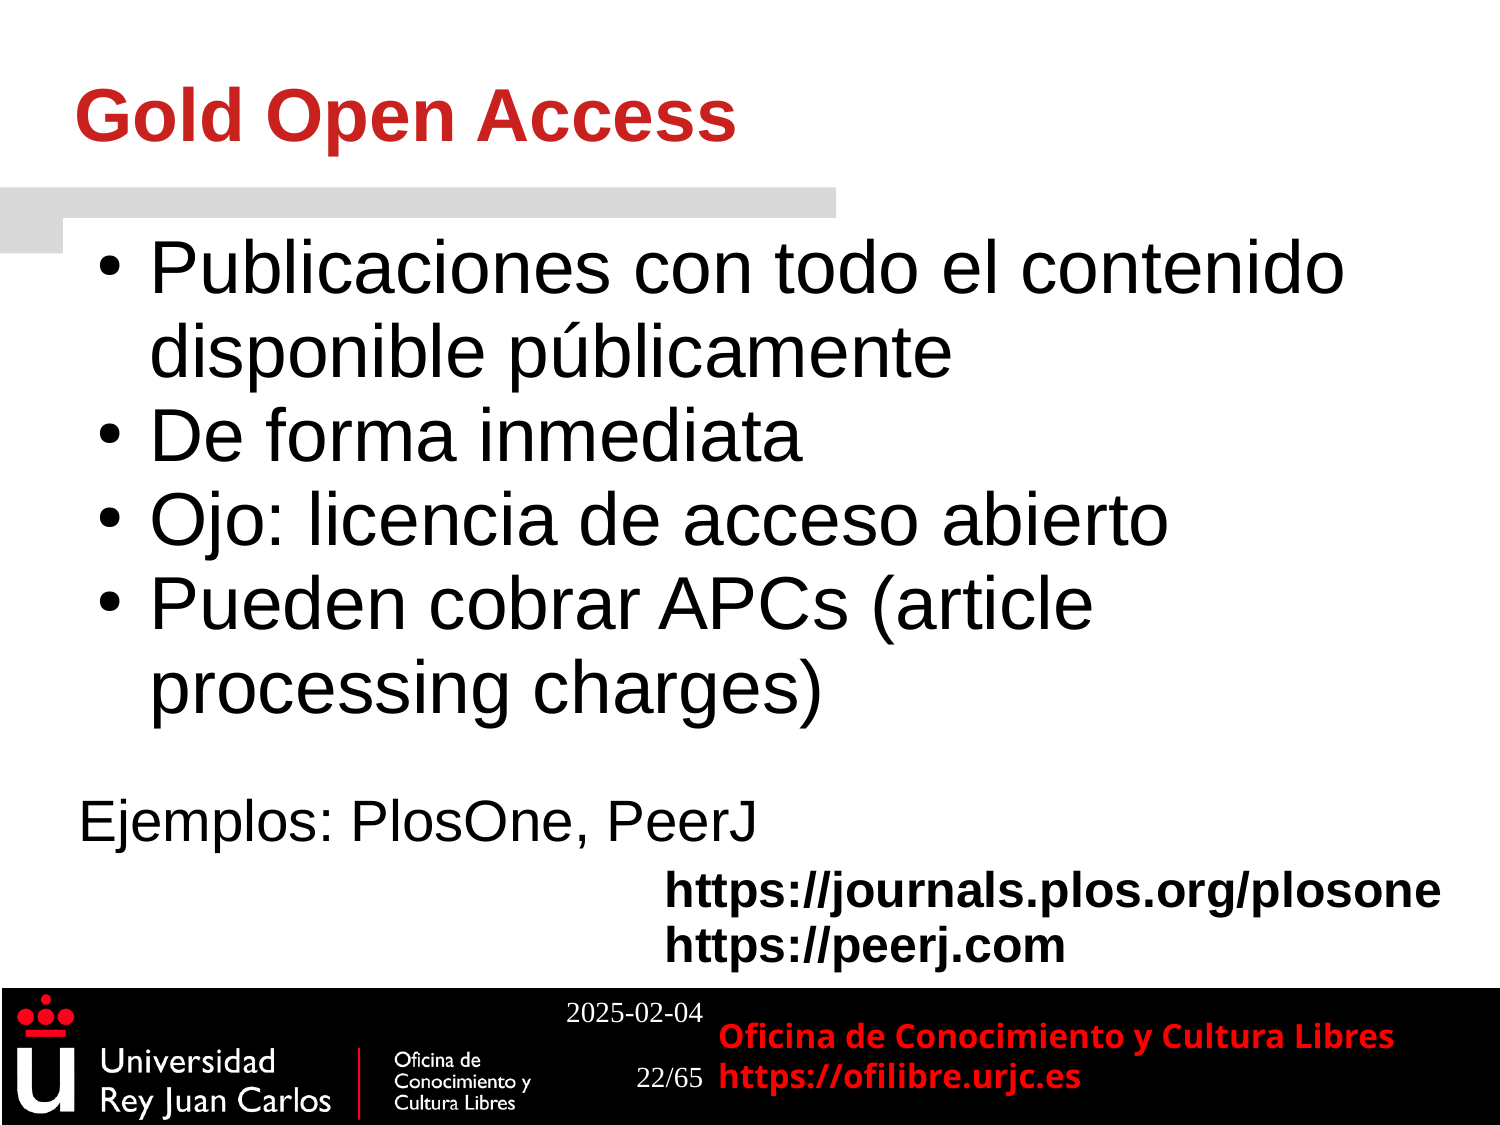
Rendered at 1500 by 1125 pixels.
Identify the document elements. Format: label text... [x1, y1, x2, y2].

title [75, 7, 1425, 196]
text_box Publicaciones con todo el contenido disponible públicamente De forma inmediata Ojo: licencia de acceso abierto Pueden cobrar APCs (article processing charges) Ejemplos: PlosOne, PeerJ [63, 218, 1454, 861]
picture [17, 994, 531, 1120]
text_box Gold Open Access [60, 66, 991, 249]
text_box https://journals.plos.org/plosone https://peerj.com [649, 854, 1490, 981]
